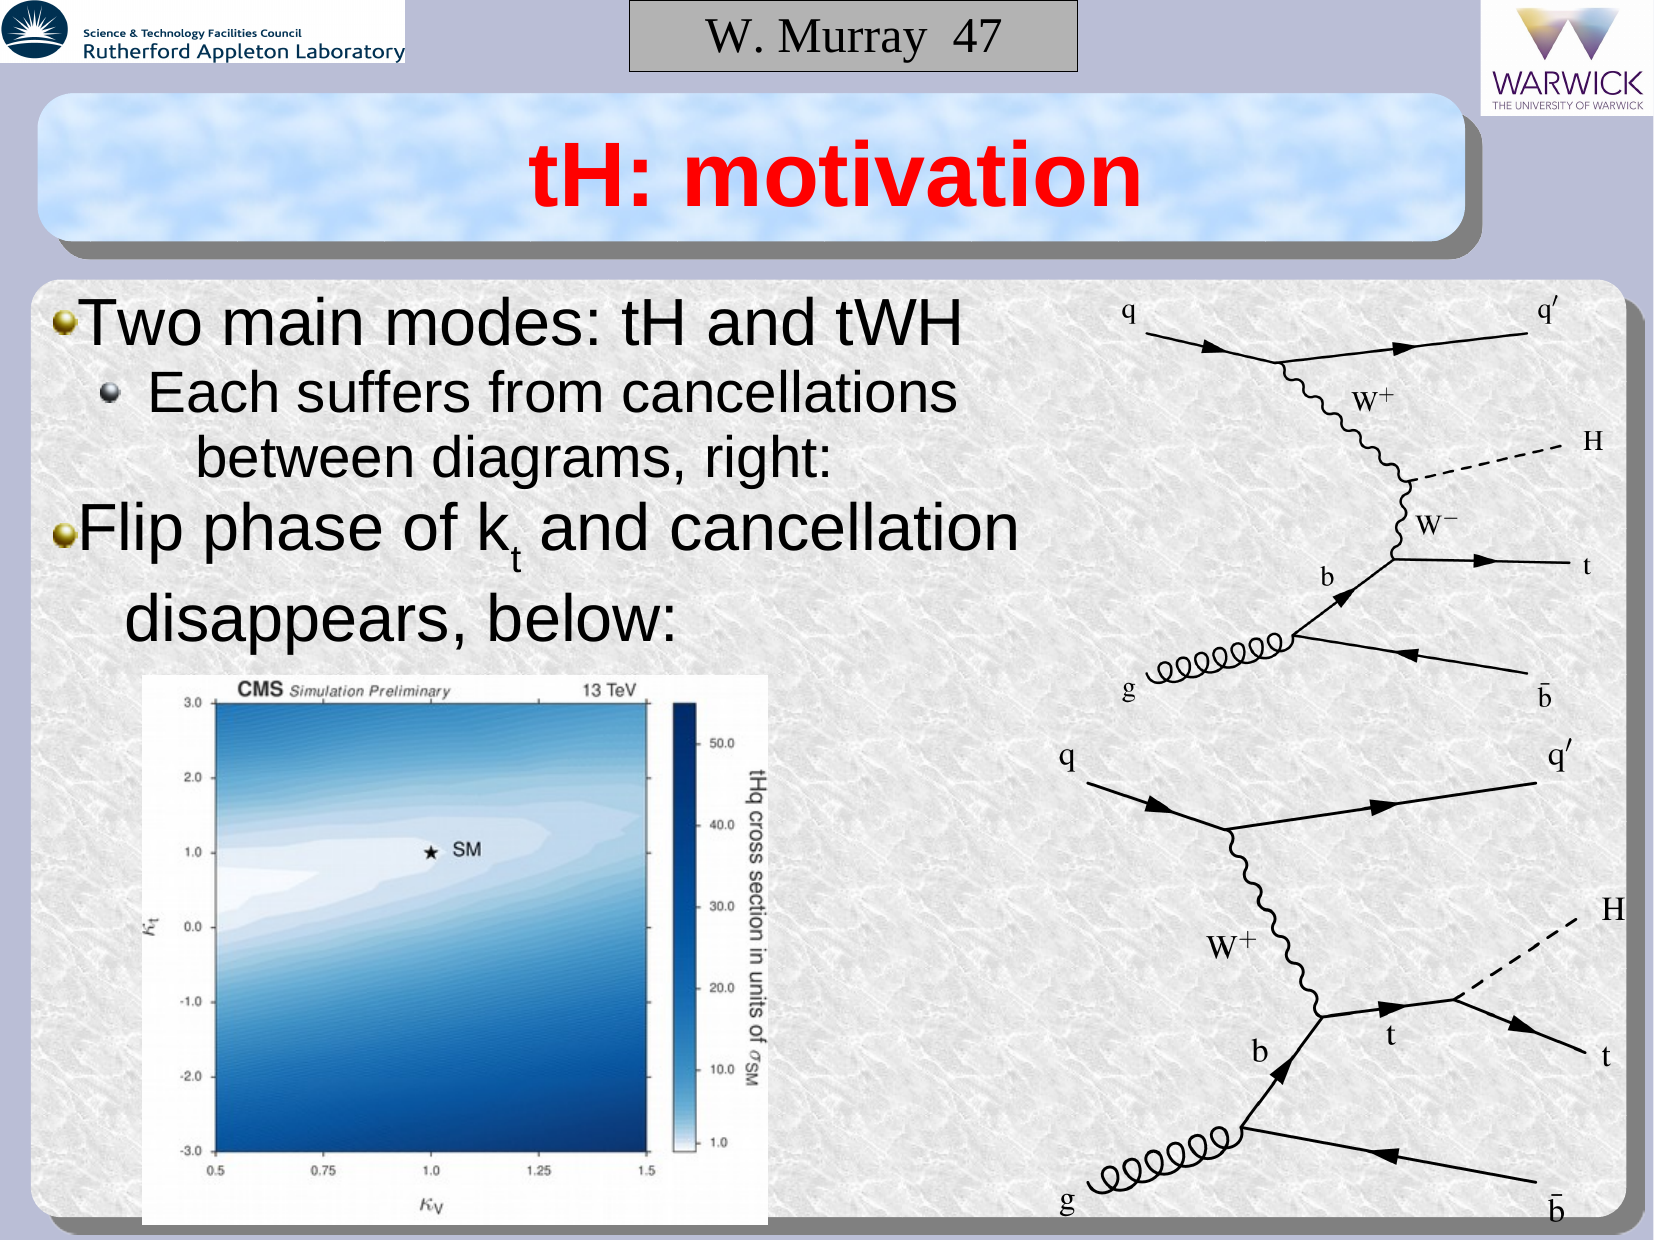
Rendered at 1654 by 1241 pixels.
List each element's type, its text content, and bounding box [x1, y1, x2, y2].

picture [30, 279, 1627, 1225]
picture [0, 0, 405, 63]
picture [37, 93, 1452, 242]
title tH: motivation [90, 101, 1584, 249]
picture [1480, 0, 1654, 116]
list Two main modes: tH and tWH Each suffers from cancellations between diagrams, right: Flip phase of kt and cancellation disappears, below: [53, 285, 1069, 1193]
